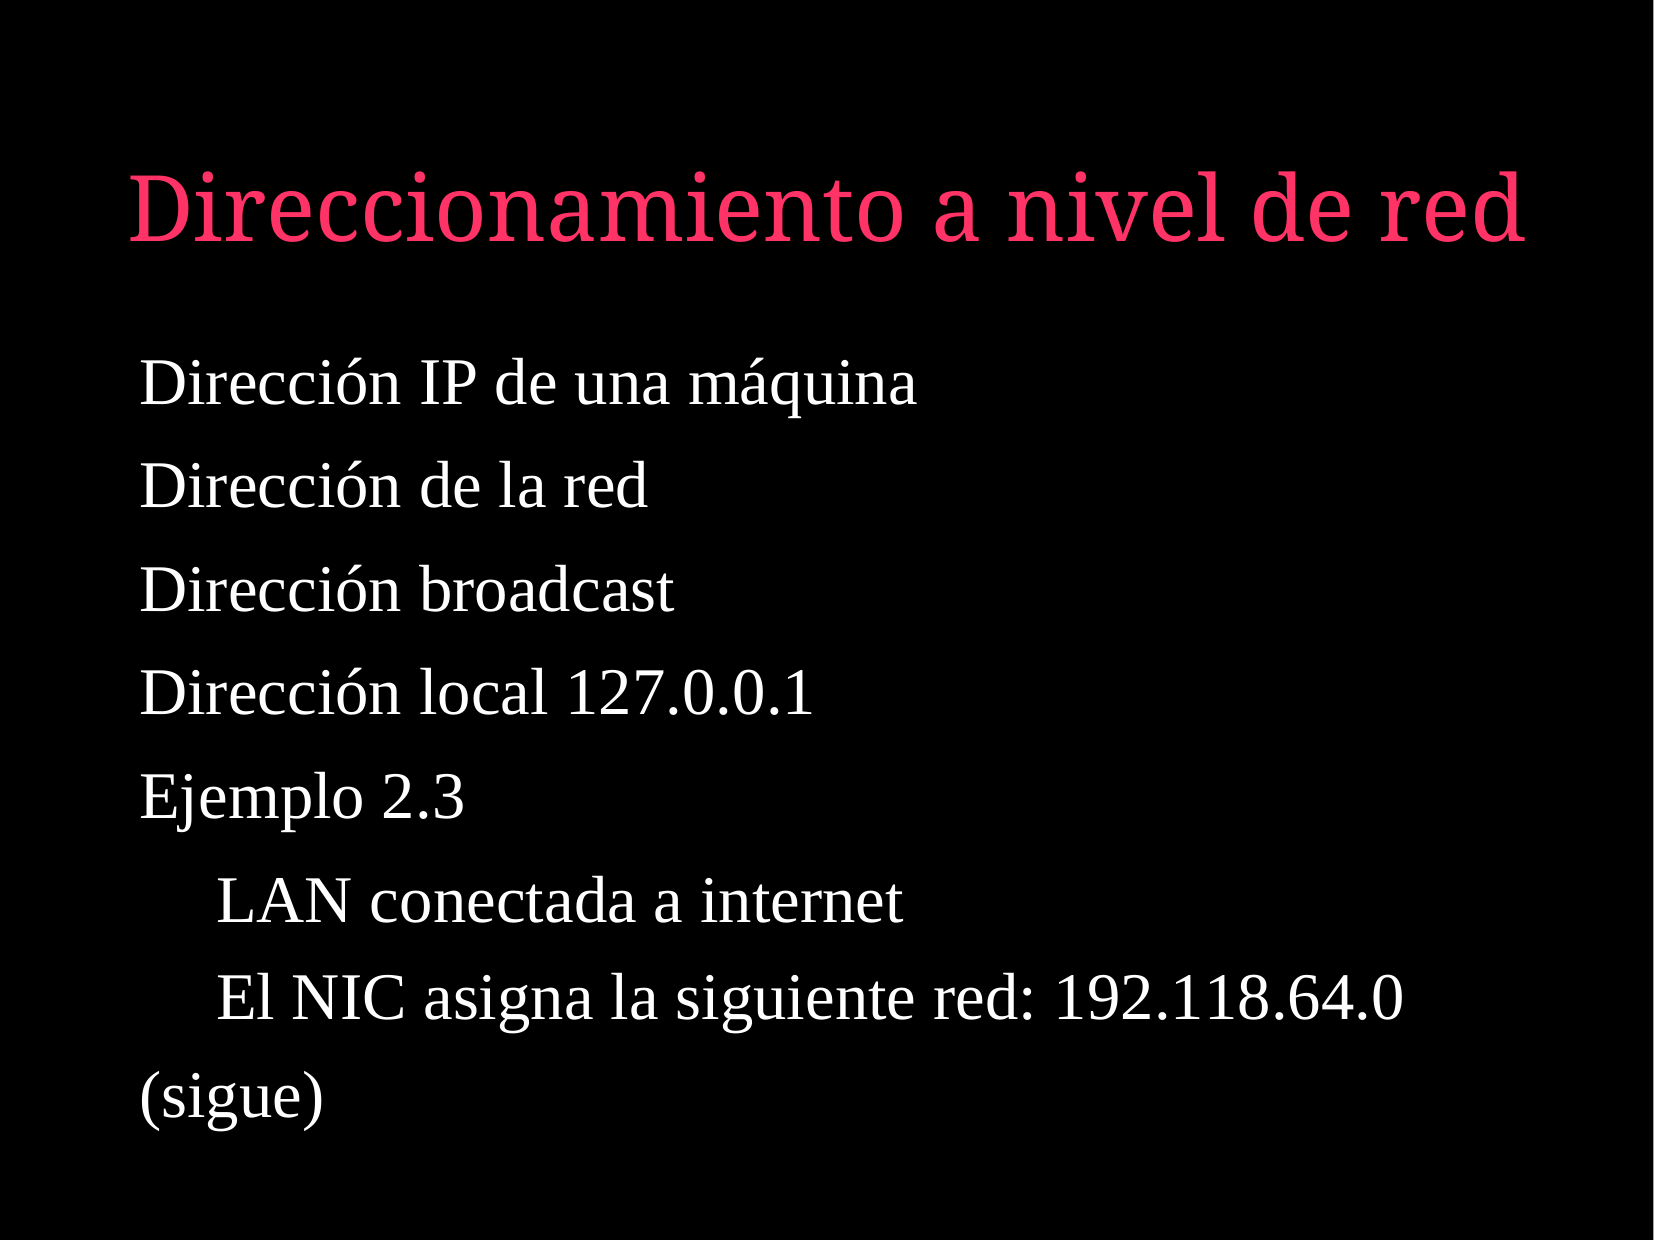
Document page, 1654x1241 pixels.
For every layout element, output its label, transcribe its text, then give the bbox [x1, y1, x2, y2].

title Direccionamiento a nivel de red [121, 102, 1534, 311]
list Dirección IP de una máquina Dirección de la red Dirección broadcast Dirección local 127.0.0.1 Ejemplo 2.3 LAN conectada a internet El NIC asigna la siguiente red: 192.118.64.0 (sigue) [121, 344, 1534, 1133]
